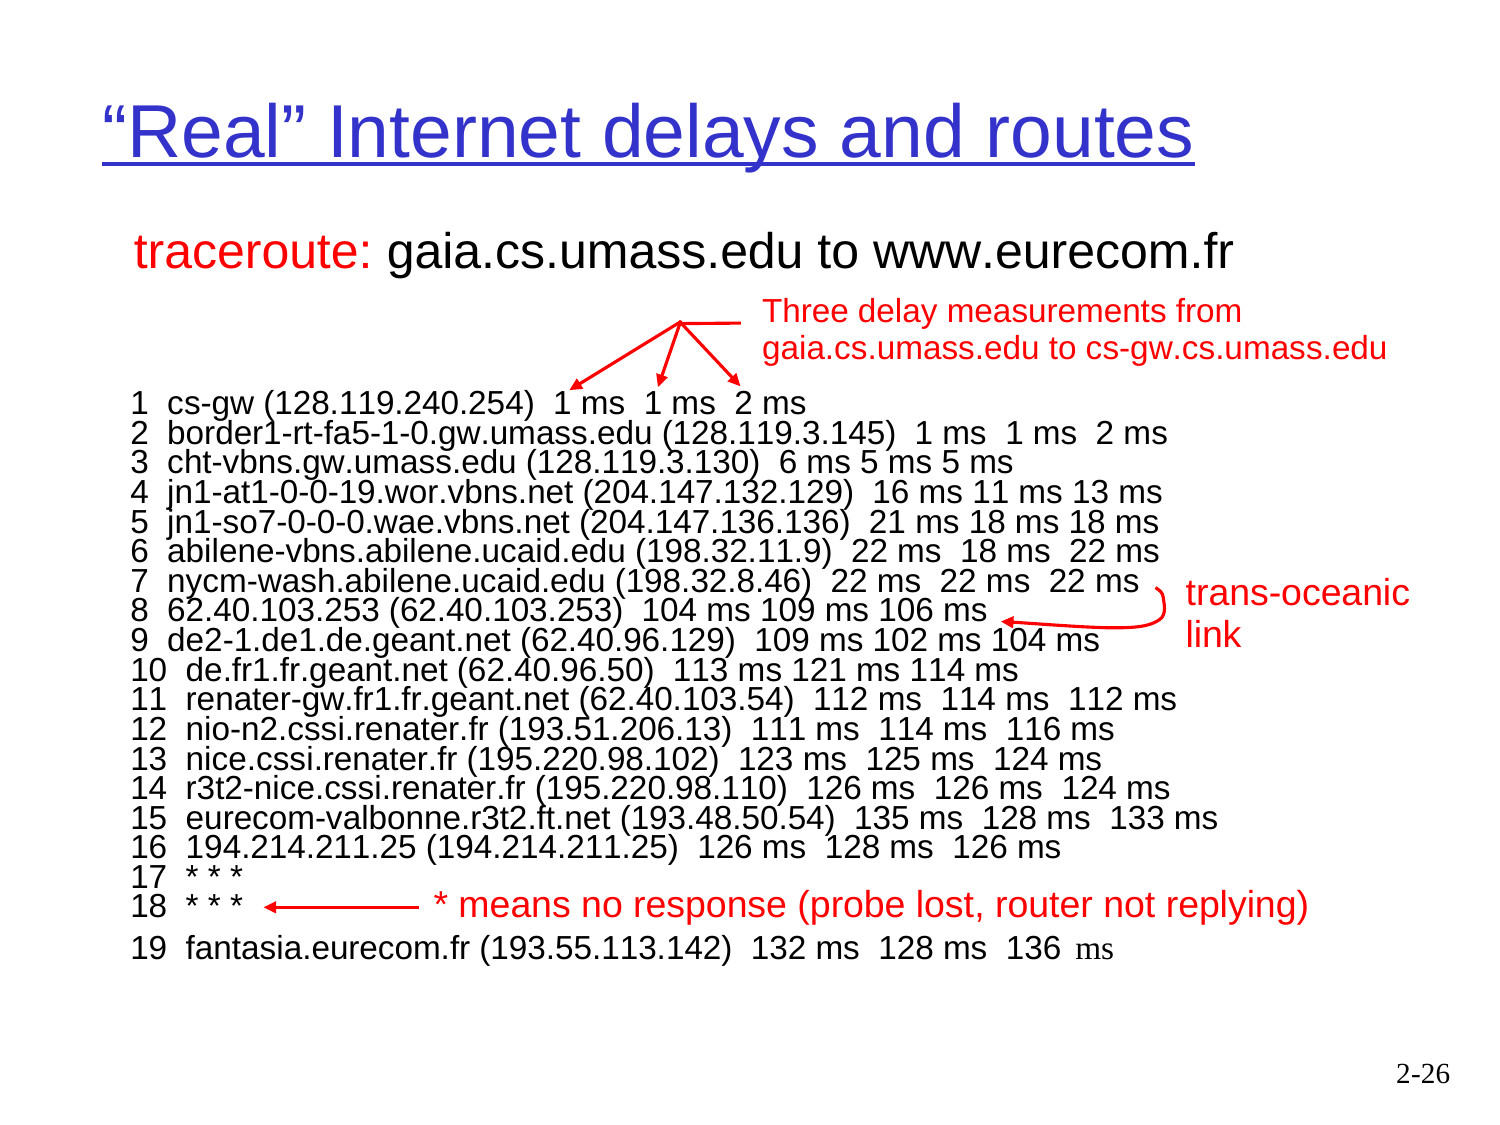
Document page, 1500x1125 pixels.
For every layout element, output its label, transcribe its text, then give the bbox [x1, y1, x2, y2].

title “Real” Internet delays and routes [87, 37, 1439, 225]
text_box Three delay measurements from gaia.cs.umass.edu to cs-gw.cs.umass.edu [747, 285, 1492, 375]
text_box traceroute: gaia.cs.umass.edu to www.eurecom.fr [118, 215, 1464, 287]
text_box * means no response (probe lost, router not replying) [418, 875, 1479, 934]
text_box 1 cs-gw (128.119.240.254) 1 ms 1 ms 2 ms 2 border1-rt-fa5-1-0.gw.umass.edu (128.119.3.145) 1 ms 1 ms 2 ms 3 cht-vbns.gw.umass.edu (128.119.3.130) 6 ms 5 ms 5 ms 4 jn1-at1-0-0-19.wor.vbns.net (204.147.132.129) 16 ms 11 ms 13 ms 5 jn1-so7-0-0-0.wae.vbns.net (204.147.136.136) 21 ms 18 ms 18 ms 6 abilene-vbns.abilene.ucaid.edu (198.32.11.9) 22 ms 18 ms 22 ms 7 nycm-wash.abilene.ucaid.edu (198.32.8.46) 22 ms 22 ms 22 ms 8 62.40.103.253 (62.40.103.253) 104 ms 109 ms 106 ms 9 de2-1.de1.de.geant.net (62.40.96.129) 109 ms 102 ms 104 ms 10 de.fr1.fr.geant.net (62.40.96.50) 113 ms 121 ms 114 ms 11 renater-gw.fr1.fr.geant.net (62.40.103.54) 112 ms 114 ms 112 ms 12 nio-n2.cssi.renater.fr (193.51.206.13) 111 ms 114 ms 116 ms 13 nice.cssi.renater.fr (195.220.98.102) 123 ms 125 ms 124 ms 14 r3t2-nice.cssi.renater.fr (195.220.98.110) 126 ms 126 ms 124 ms 15 eurecom-valbonne.r3t2.ft.net (193.48.50.54) 135 ms 128 ms 133 ms 16 194.214.211.25 (194.214.211.25) 126 ms 128 ms 126 ms 17 * * * 18 * * * 19 fantasia.eurecom.fr (193.55.113.142) 132 ms 128 ms 136 ms [115, 383, 1466, 976]
text_box trans-oceanic link [1170, 563, 1426, 664]
